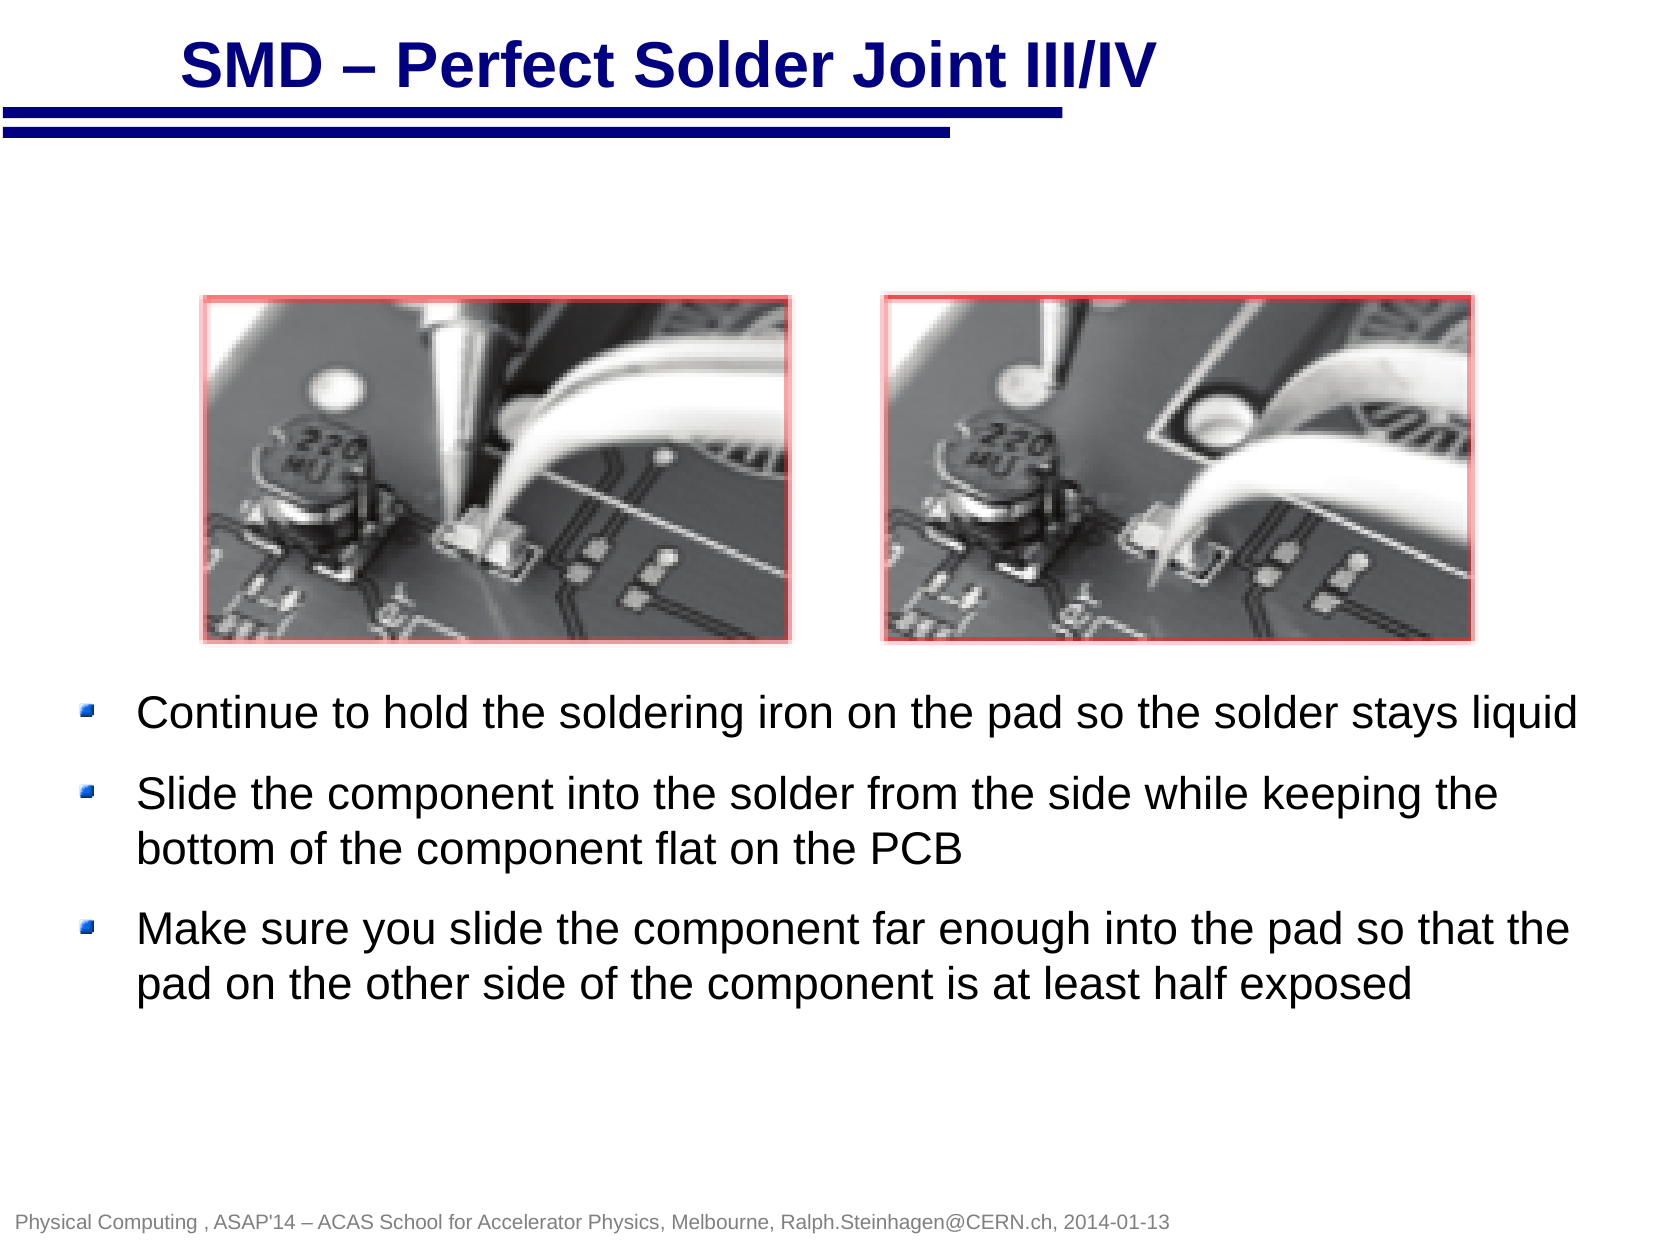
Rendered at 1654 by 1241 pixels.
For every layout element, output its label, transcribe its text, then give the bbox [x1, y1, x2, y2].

title SMD – Perfect Solder Joint III/IV [165, 0, 1323, 124]
picture [179, 275, 813, 669]
picture [868, 275, 1492, 662]
list Continue to hold the soldering iron on the pad so the solder stays liquid Slide the component into the solder from the side while keeping the bottom of the component flat on the PCB Make sure you slide the component far enough into the pad so that the pad on the other side of the component is at least half exposed [65, 675, 1628, 1205]
